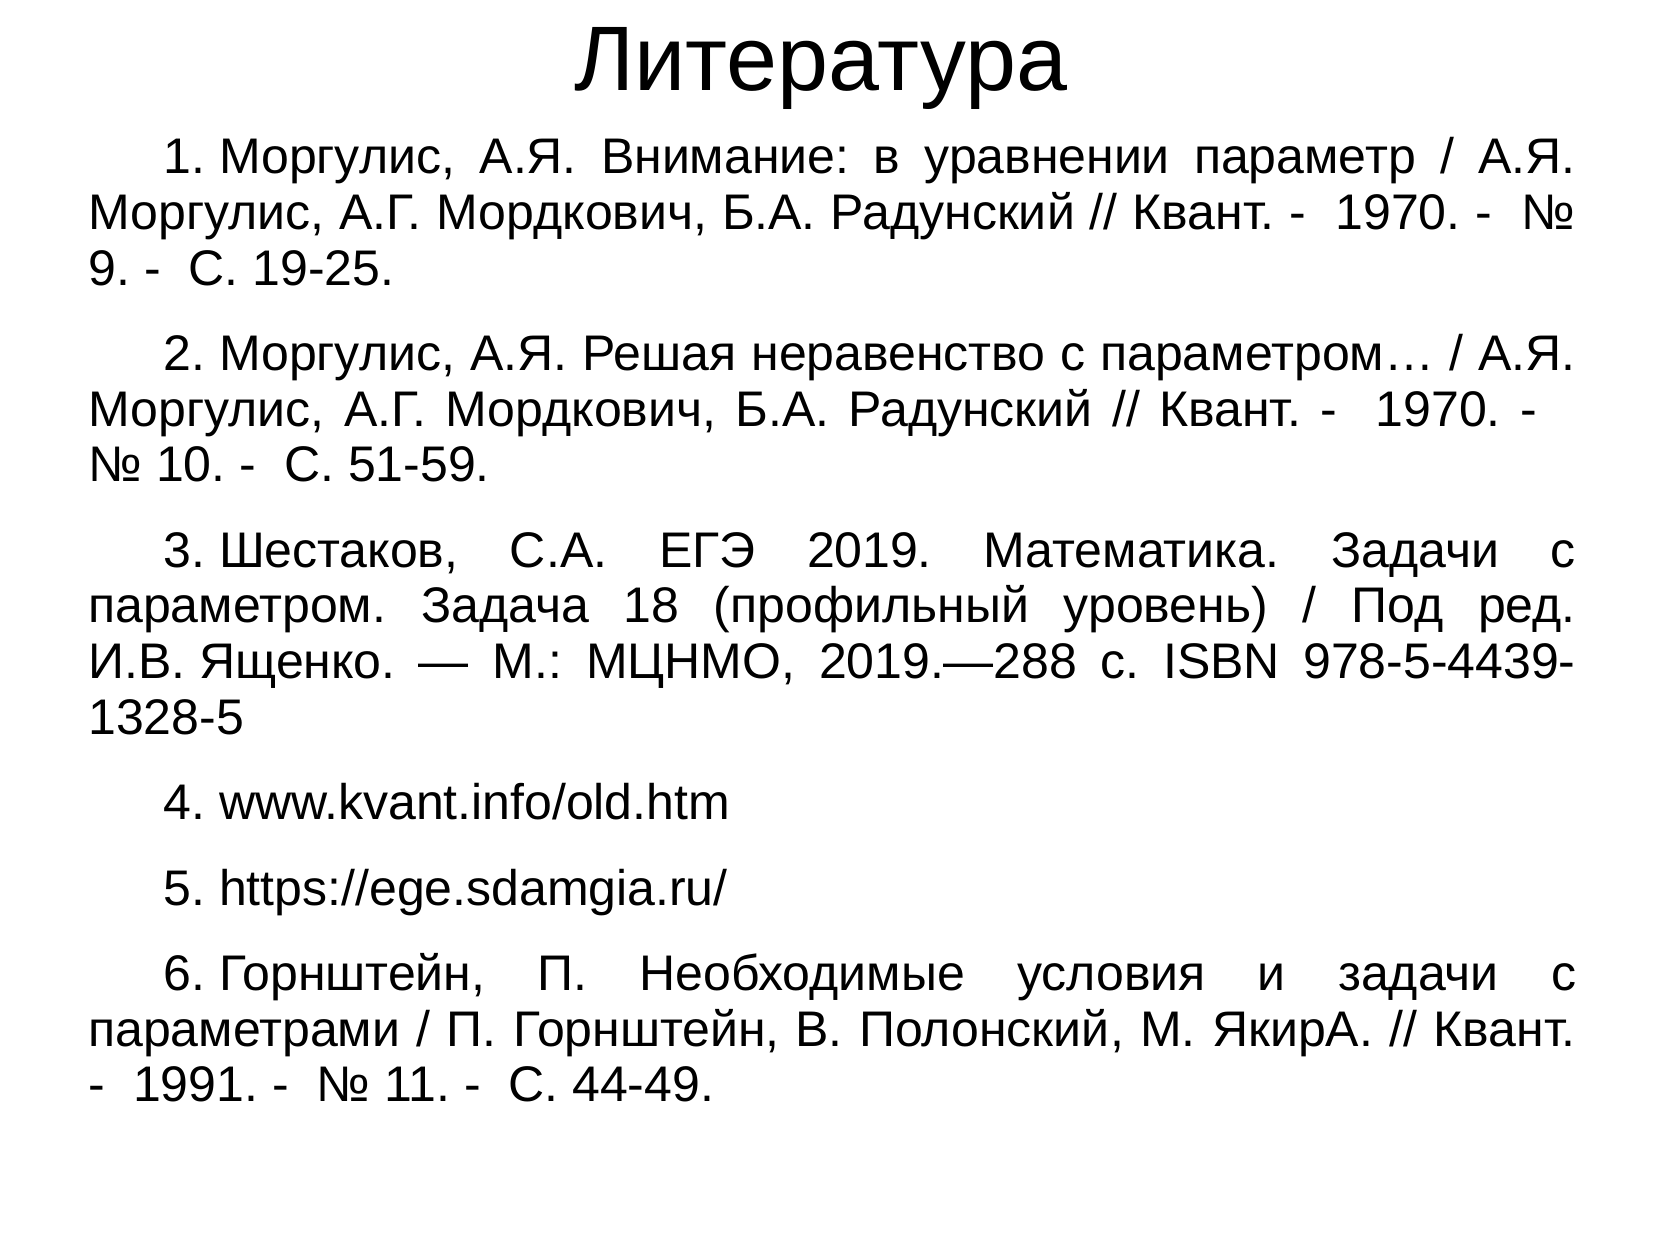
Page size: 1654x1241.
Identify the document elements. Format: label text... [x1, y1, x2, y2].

list 1. Моргулис, А.Я. Внимание: в уравнении параметр / А.Я. Моргулис, А.Г. Мордкович, Б.А. Радунский // Квант. ‑ 1970. ‑ № 9. ‑ С. 19-25. 2. Моргулис, А.Я. Решая неравенство с параметром… / А.Я. Моргулис, А.Г. Мордкович, Б.А. Радунский // Квант. ‑ 1970. ‑ № 10. ‑ С. 51-59. 3. Шестаков, С.А. ЕГЭ 2019. Математика. Задачи с параметром. Задача 18 (профильный уровень) / Под ред. И.В. Ященко. — М.: МЦНМО, 2019.—288 с. ISBN 978-5-4439-1328-5 4. www.kvant.info/old.htm 5. https://ege.sdamgia.ru/ 6. Горнштейн, П. Необходимые условия и задачи с параметрами / П. Горнштейн, В. Полонский, М. ЯкирА. // Квант. ‑ 1991. ‑ № 11. ‑ С. 44-49. [88, 128, 1577, 1113]
title Литература [76, 0, 1565, 119]
